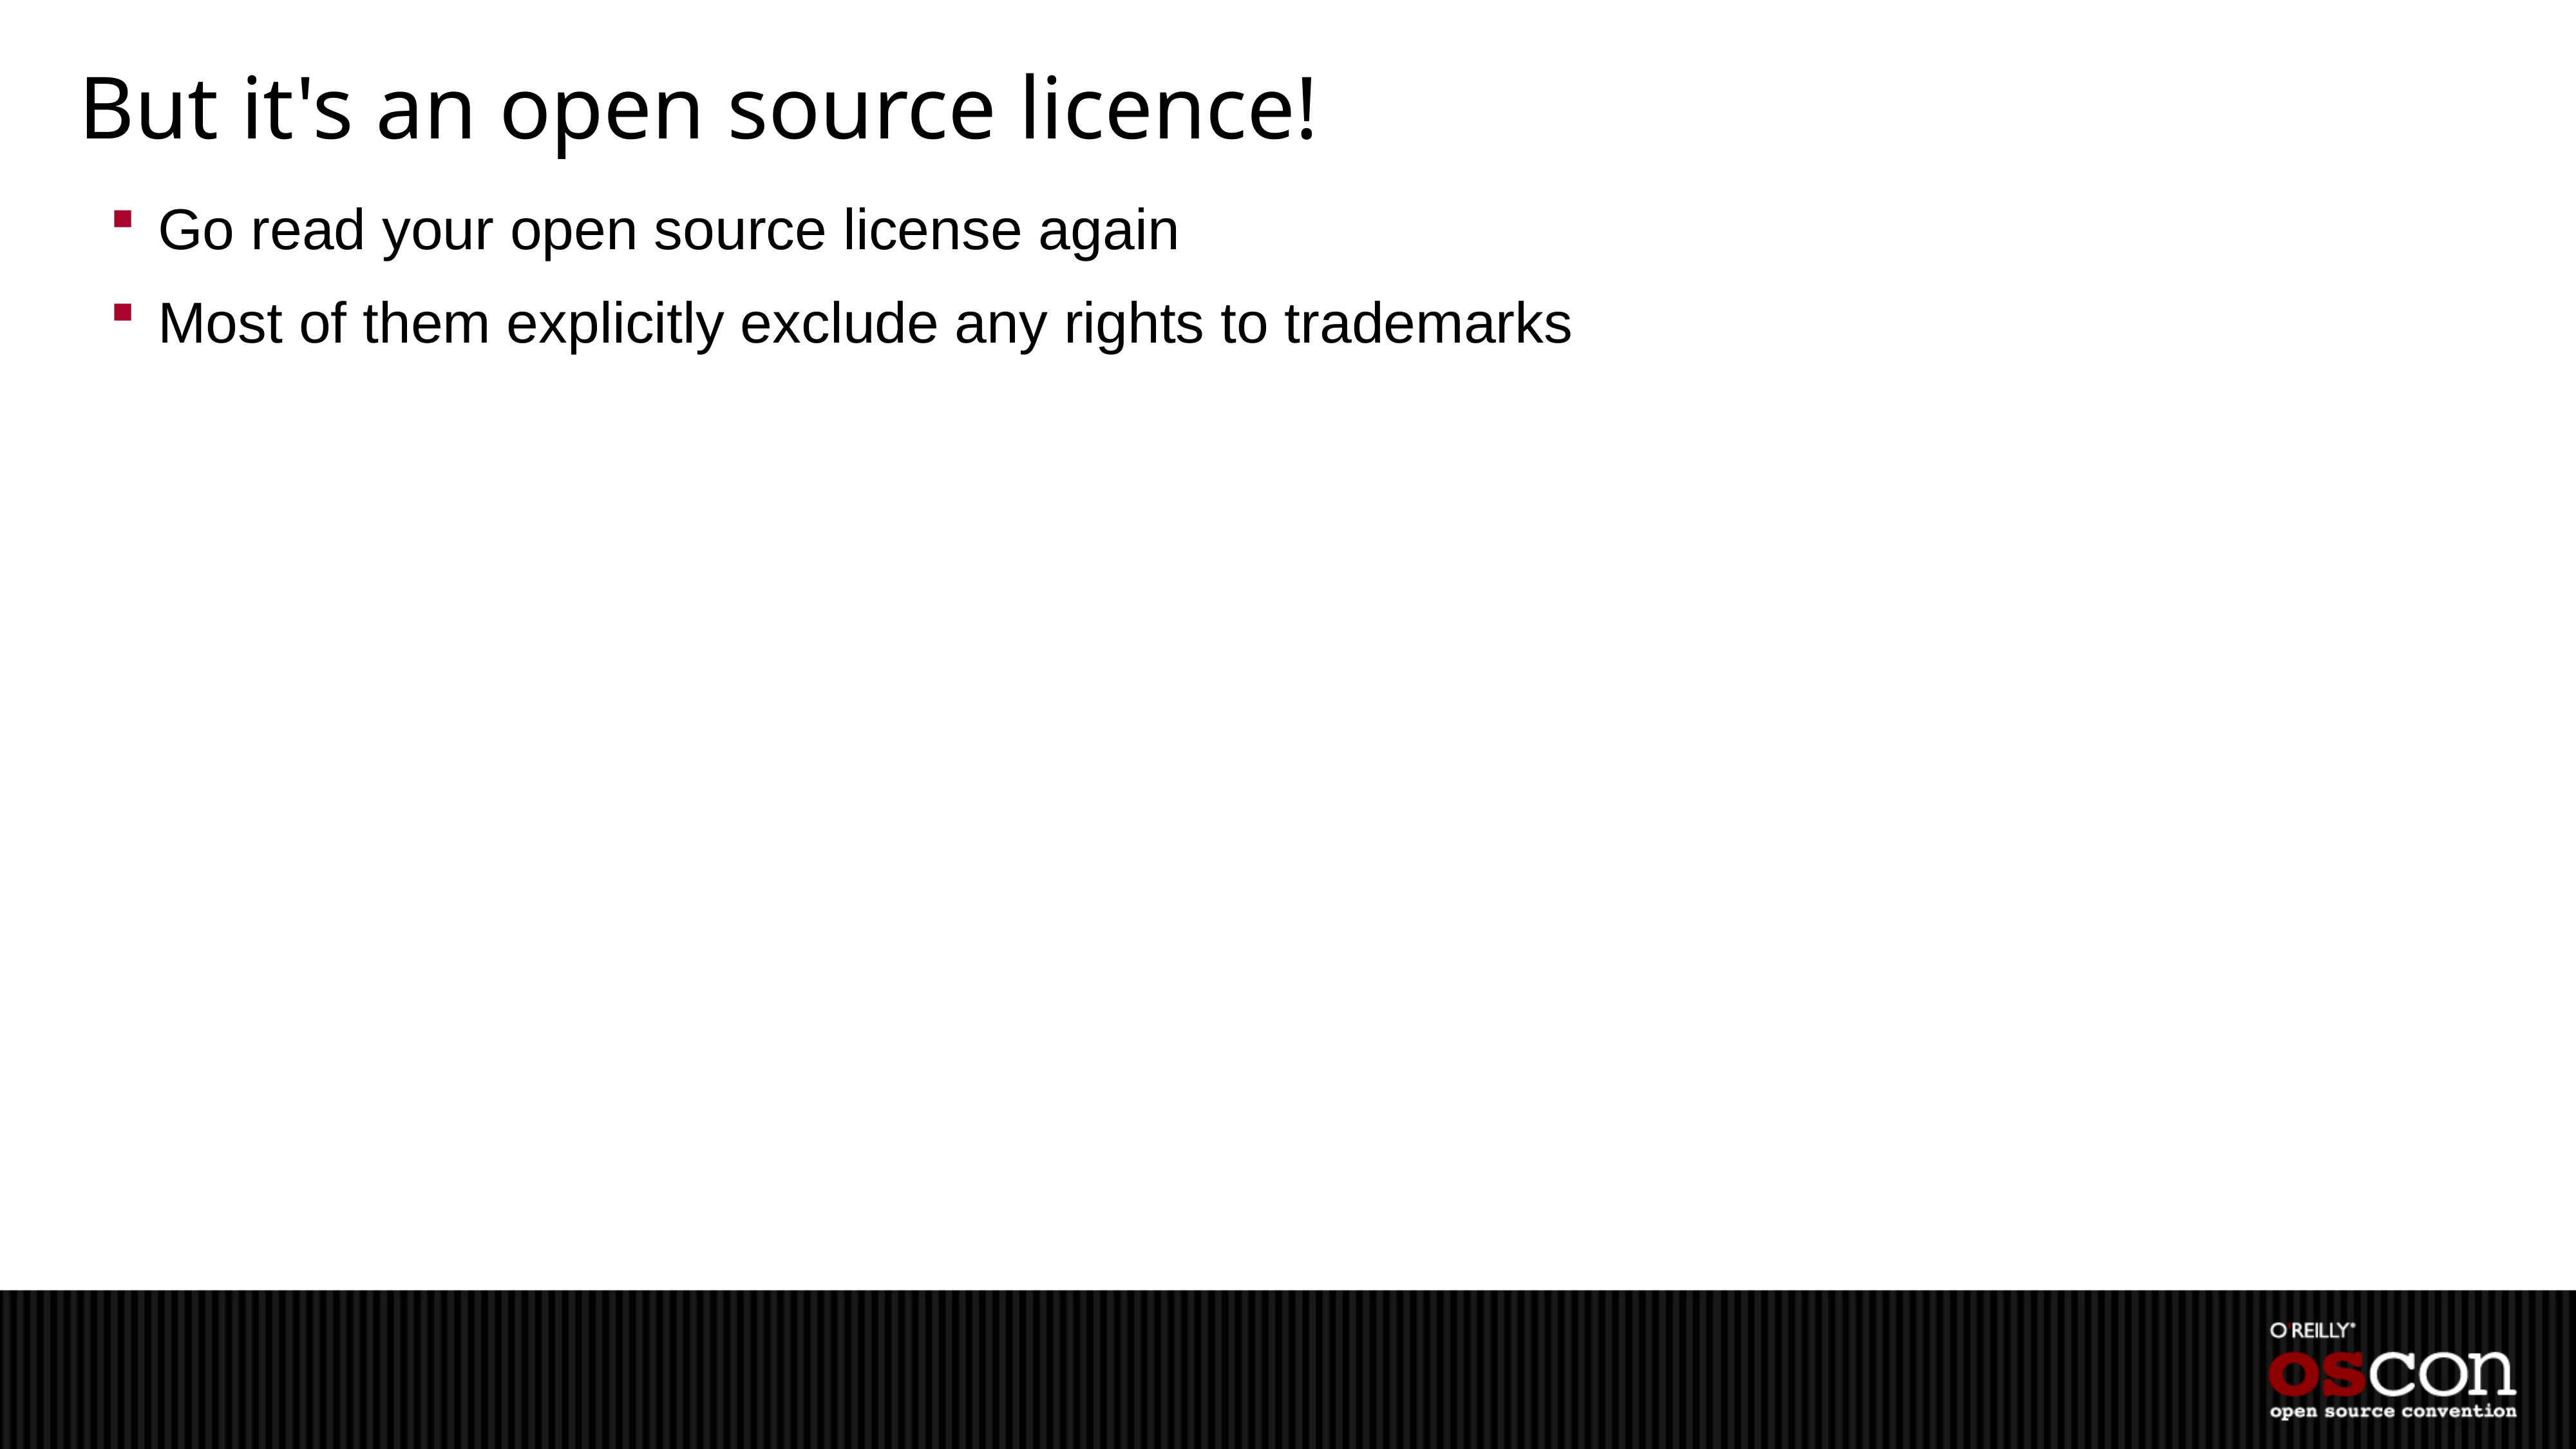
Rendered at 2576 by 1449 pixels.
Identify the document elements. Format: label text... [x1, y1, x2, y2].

picture [0, 0, 2576, 1449]
list Go read your open source license again Most of them explicitly exclude any rights to trademarks [76, 191, 2505, 1449]
title But it's an open source licence! [73, 17, 2503, 192]
